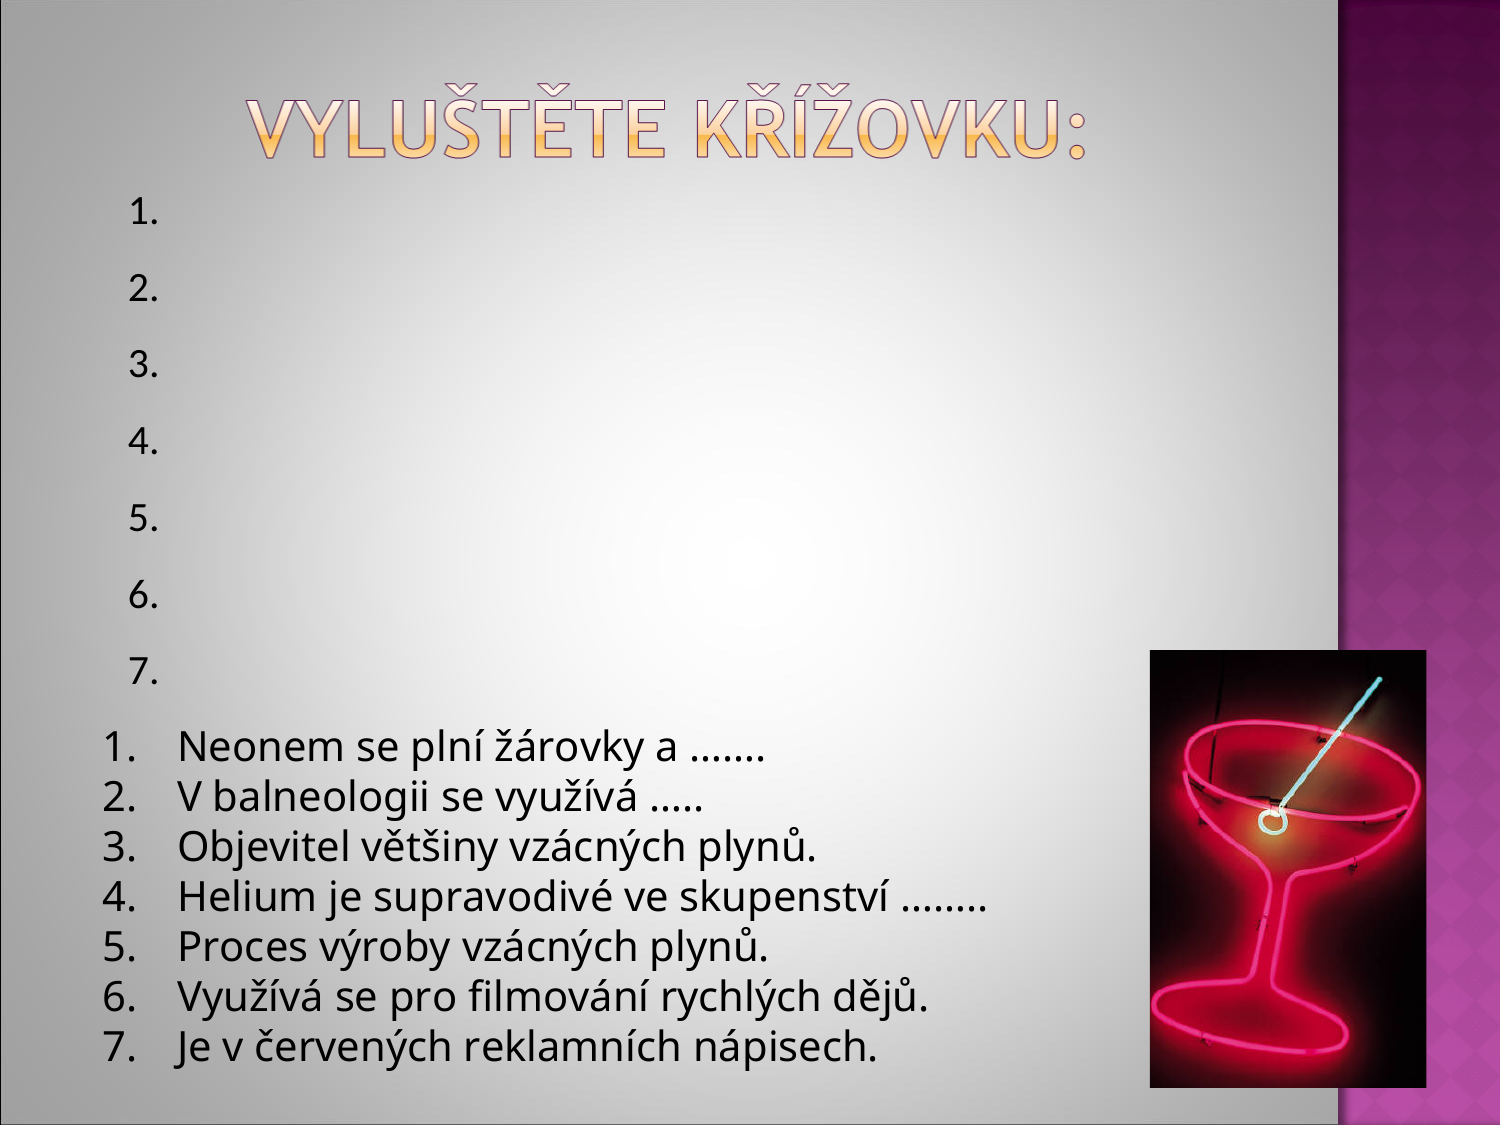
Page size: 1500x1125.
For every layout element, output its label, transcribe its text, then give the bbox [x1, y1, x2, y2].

table_cell [1150, 636, 1238, 650]
table_cell [1150, 559, 1238, 636]
table_header [188, 175, 275, 252]
table_cell [275, 252, 362, 329]
table_cell [362, 329, 450, 405]
table_header [362, 175, 450, 252]
table_cell [1063, 329, 1150, 405]
table_cell 6. [100, 559, 188, 636]
table_cell [800, 559, 887, 636]
table_cell [800, 405, 887, 482]
table_cell [362, 636, 450, 713]
table_cell [713, 636, 800, 713]
table_cell [713, 482, 800, 559]
table_header [538, 175, 625, 252]
table_header [713, 175, 800, 252]
table_cell [625, 636, 713, 713]
table_cell [800, 252, 887, 329]
picture [0, 0, 1500, 1125]
table_cell [800, 636, 887, 713]
table_cell [275, 329, 362, 405]
table_cell [362, 482, 450, 559]
table_cell [713, 559, 800, 636]
table_header [450, 175, 538, 252]
table_cell [887, 636, 975, 713]
table_header 1. [100, 175, 188, 252]
table_cell 2. [100, 252, 188, 329]
table_cell [1150, 405, 1238, 482]
table_cell [275, 405, 362, 482]
table_cell [362, 559, 450, 636]
table_cell 5. [100, 482, 188, 559]
table_cell [450, 559, 538, 636]
table_cell [275, 636, 362, 713]
table_cell [188, 252, 275, 329]
table_cell [188, 405, 275, 482]
table_cell [450, 329, 538, 405]
table_cell [975, 405, 1063, 482]
table_cell [538, 252, 625, 329]
table_cell [1063, 252, 1150, 329]
table_cell [1063, 405, 1150, 482]
table_cell [538, 482, 625, 559]
table_cell [625, 252, 713, 329]
table_cell [887, 559, 975, 636]
table_header [275, 175, 362, 252]
table_cell [1063, 482, 1150, 559]
table_cell 7. [100, 636, 188, 713]
table_cell [188, 482, 275, 559]
table_cell [1150, 252, 1238, 329]
table_cell [887, 252, 975, 329]
table_cell [362, 405, 450, 482]
table_cell [975, 636, 1063, 713]
table_cell [713, 405, 800, 482]
table_cell [975, 252, 1063, 329]
table_cell [713, 329, 800, 405]
table_cell [1150, 482, 1238, 559]
table_cell [362, 252, 450, 329]
table_cell [887, 405, 975, 482]
table_cell [625, 559, 713, 636]
table_cell 3. [100, 329, 188, 405]
table_cell [538, 405, 625, 482]
table_cell [625, 405, 713, 482]
table_cell [188, 559, 275, 636]
table_cell [275, 482, 362, 559]
text_box Neonem se plní žárovky a ……. V balneologii se využívá ….. Objevitel většiny vzácných plynů. Helium je supravodivé ve skupenství …….. Proces výroby vzácných plynů. Využívá se pro filmování rychlých dějů. Je v červených reklamních nápisech. [87, 712, 1338, 1125]
table_cell [188, 329, 275, 405]
table_cell [450, 482, 538, 559]
table_header [887, 175, 975, 252]
table_cell [625, 482, 713, 559]
table_header [1150, 175, 1238, 252]
table_cell [1063, 636, 1150, 713]
table_cell [450, 636, 538, 713]
table_cell [800, 482, 887, 559]
table_cell [975, 482, 1063, 559]
table_cell [887, 482, 975, 559]
table_cell [538, 636, 625, 713]
table_cell [975, 559, 1063, 636]
table_cell [450, 405, 538, 482]
table_header [1063, 175, 1150, 252]
text_box [73, 52, 1265, 177]
table_header [625, 175, 713, 252]
table_cell [188, 636, 275, 713]
table_cell [1063, 559, 1150, 636]
table_cell [625, 329, 713, 405]
table_cell 4. [100, 405, 188, 482]
table_cell [713, 252, 800, 329]
table_header [800, 175, 887, 252]
table_cell [450, 252, 538, 329]
table_cell [275, 559, 362, 636]
table_header [975, 175, 1063, 252]
table_cell [887, 329, 975, 405]
table_cell [975, 329, 1063, 405]
table_cell [800, 329, 887, 405]
table_cell [538, 559, 625, 636]
table_cell [1150, 329, 1238, 405]
table_cell [538, 329, 625, 405]
